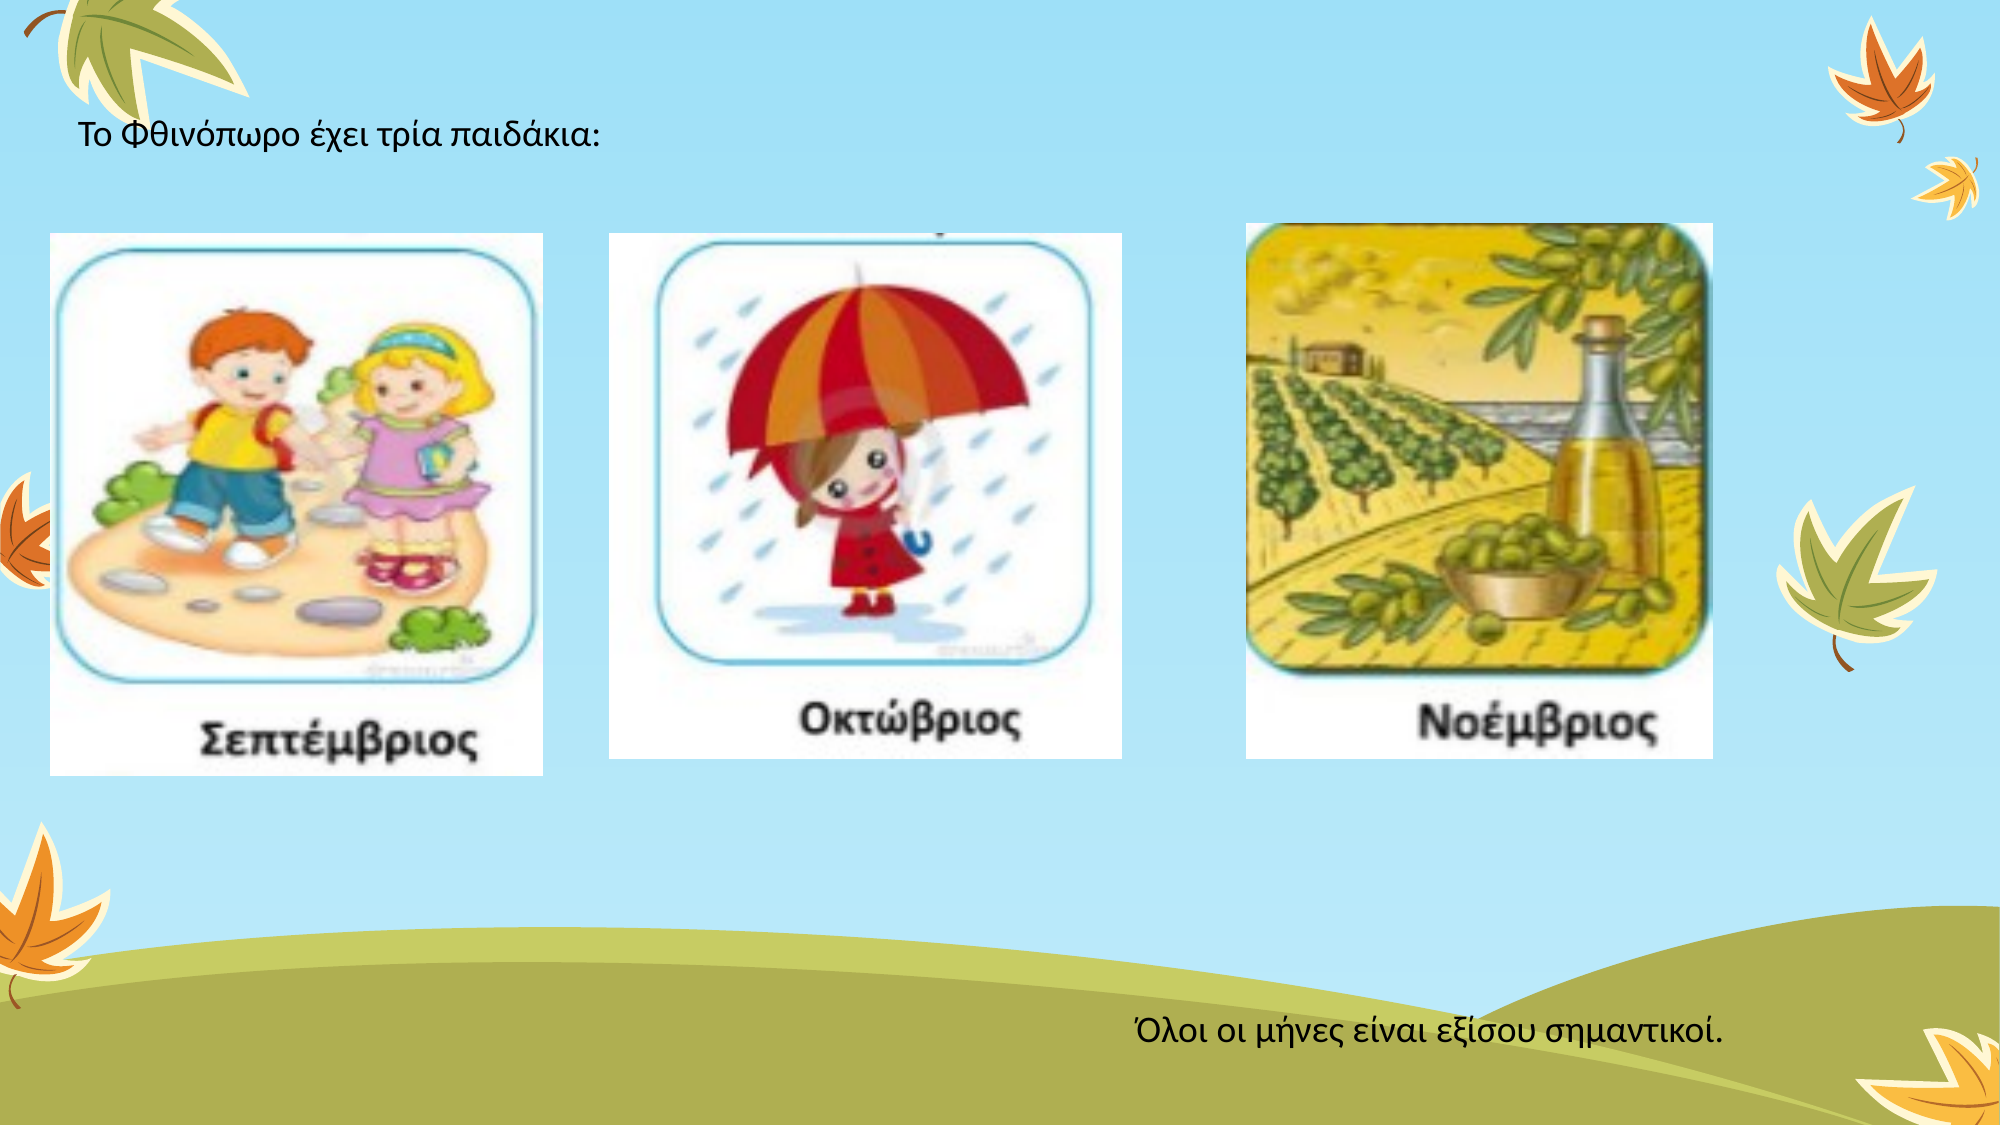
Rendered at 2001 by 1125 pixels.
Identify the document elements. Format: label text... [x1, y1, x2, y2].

picture [1246, 223, 1713, 759]
text_box Το Φθινόπωρο έχει τρία παιδάκια: [62, 101, 741, 163]
picture [50, 233, 543, 776]
picture [609, 233, 1122, 759]
text_box Όλοι οι μήνες είναι εξίσου σημαντικοί. [1121, 997, 1800, 1059]
